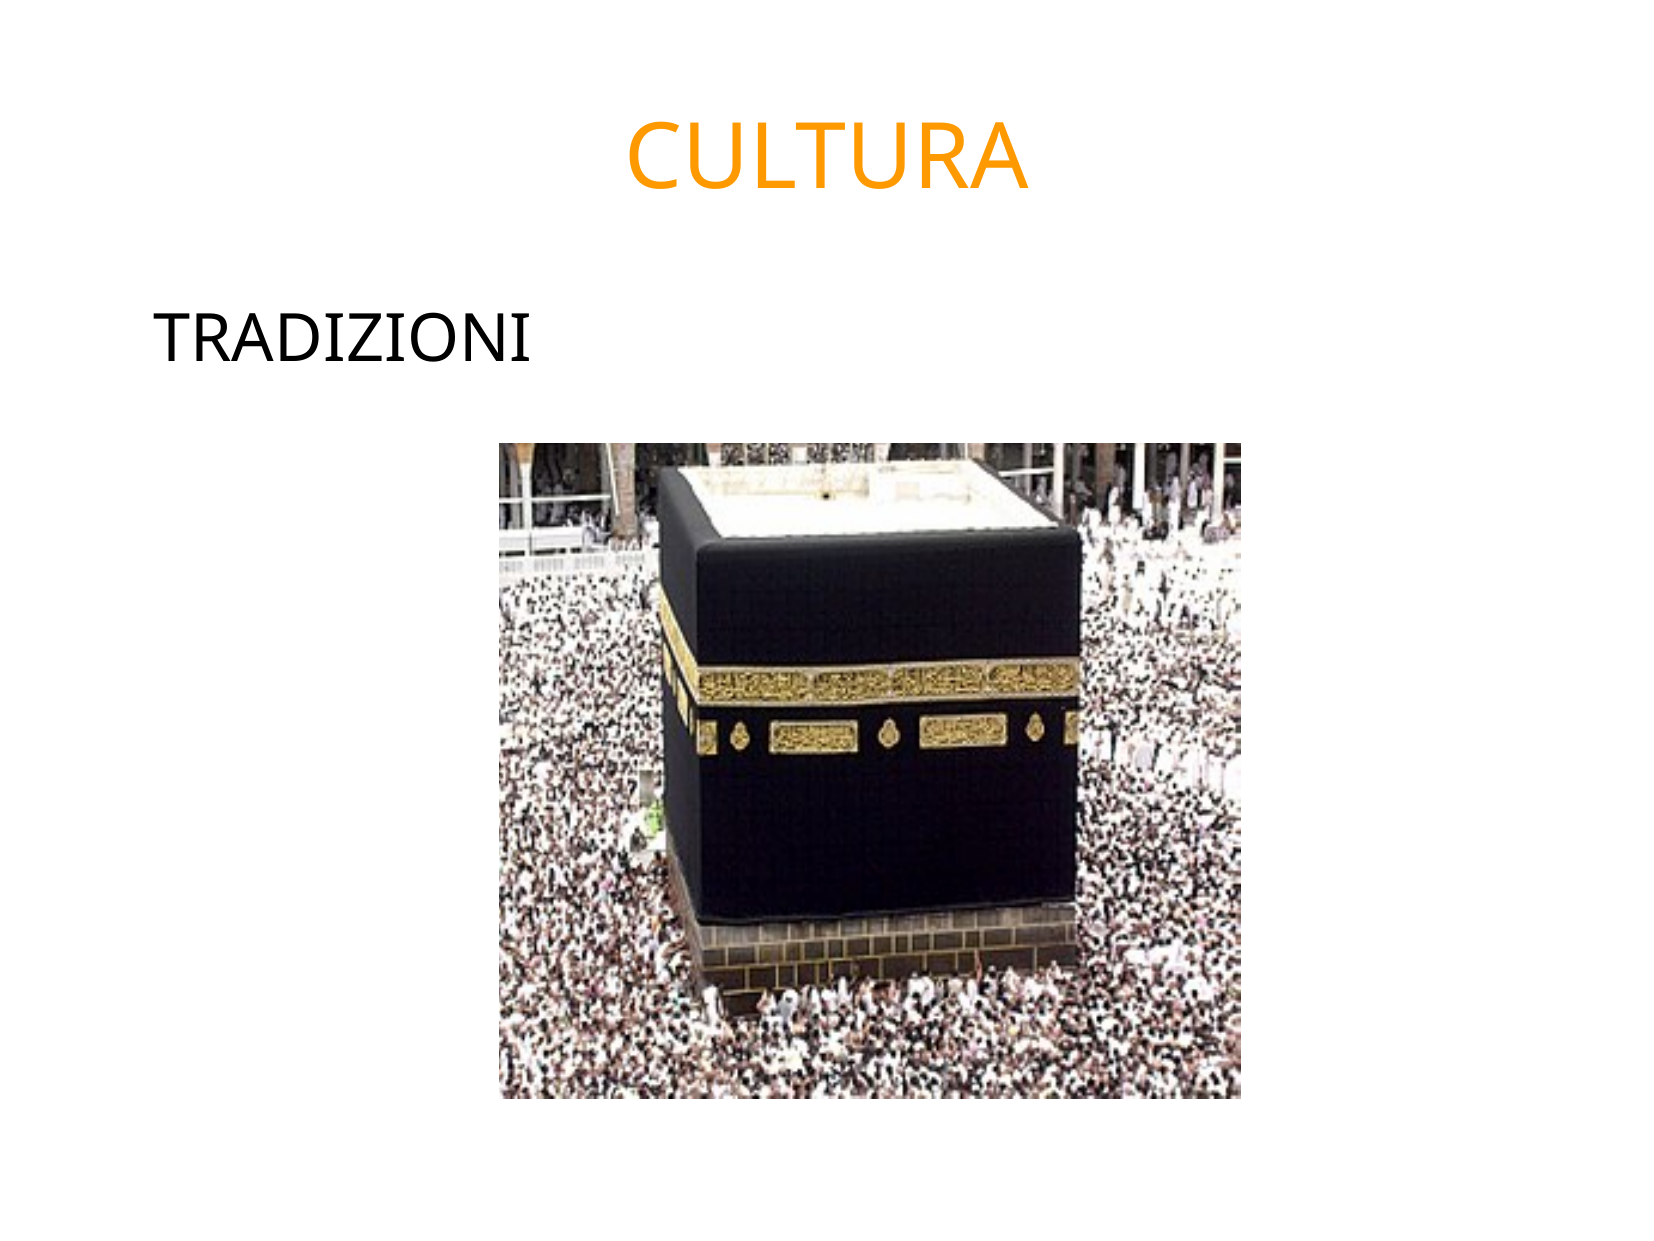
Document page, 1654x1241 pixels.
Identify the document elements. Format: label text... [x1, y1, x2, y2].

title CULTURA [82, 49, 1571, 257]
list TRADIZIONI [82, 290, 1571, 1109]
picture [499, 443, 1241, 1099]
